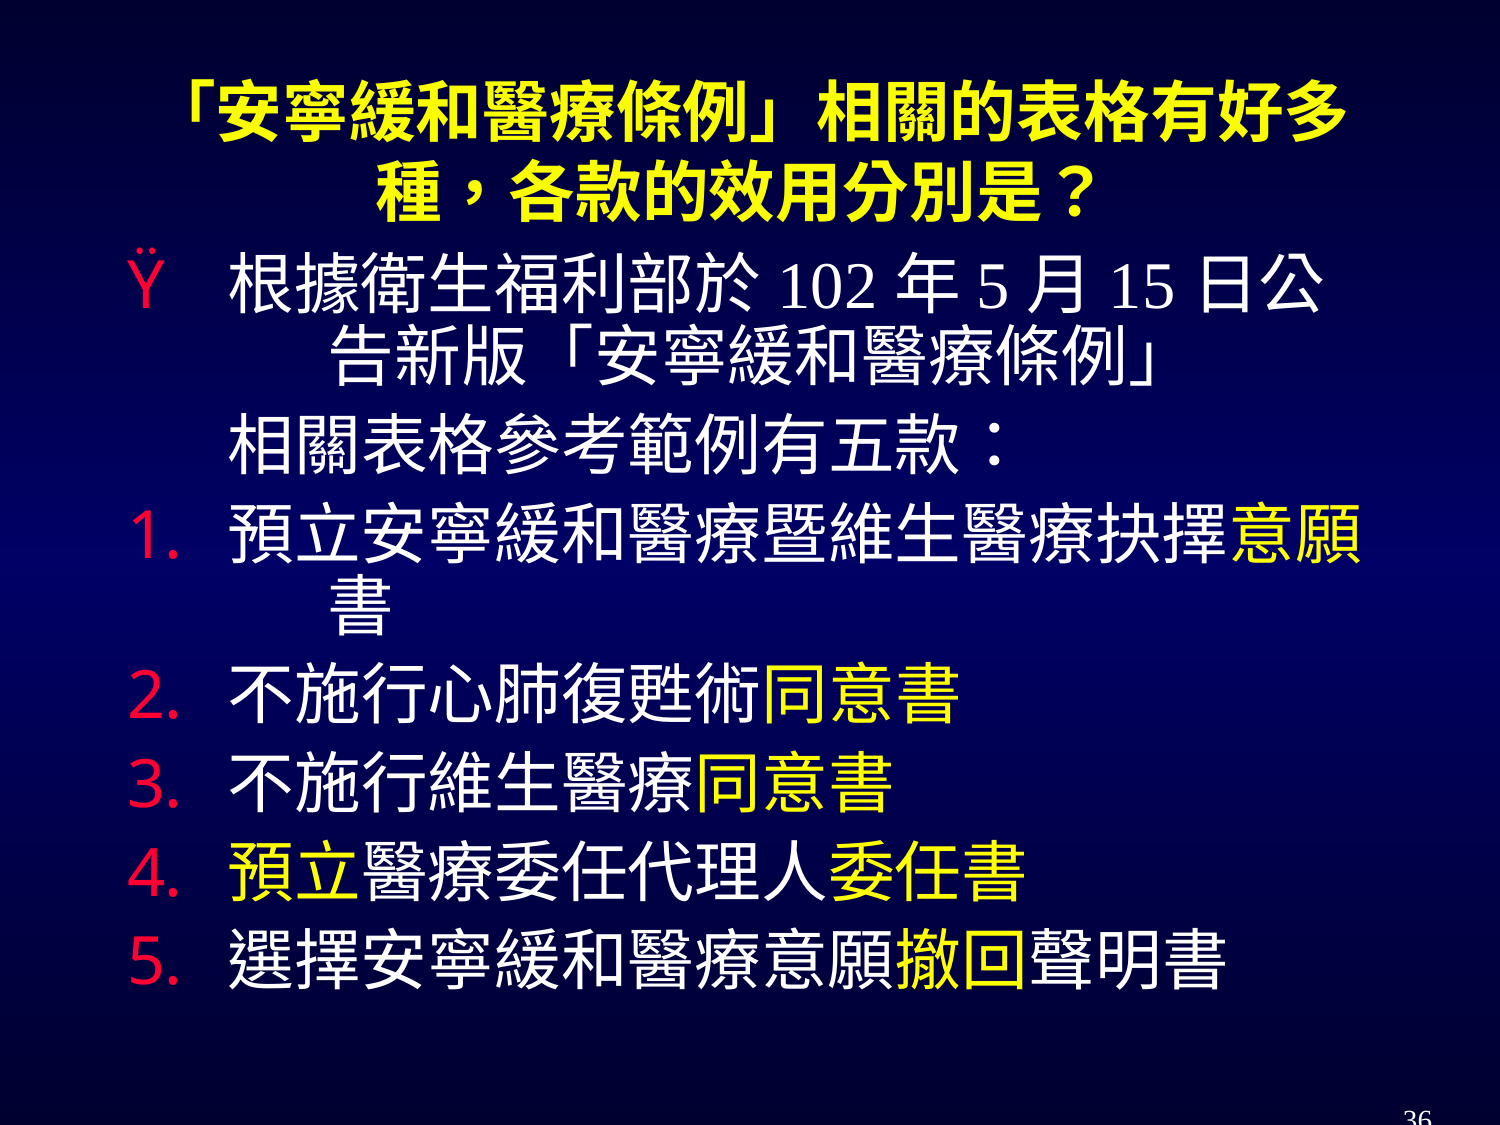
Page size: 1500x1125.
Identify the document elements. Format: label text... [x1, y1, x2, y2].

list 根據衛生福利部於102年5月15日公告新版「安寧緩和醫療條例」 相關表格參考範例有五款： 預立安寧緩和醫療暨維生醫療抉擇意願書 不施行心肺復甦術同意書 不施行維生醫療同意書 預立醫療委任代理人委任書 選擇安寧緩和醫療意願撤回聲明書 [112, 243, 1388, 1044]
text_box [1387, 1093, 1491, 1118]
title 「安寧緩和醫療條例」相關的表格有好多種，各款的效用分別是？ [112, 62, 1388, 197]
